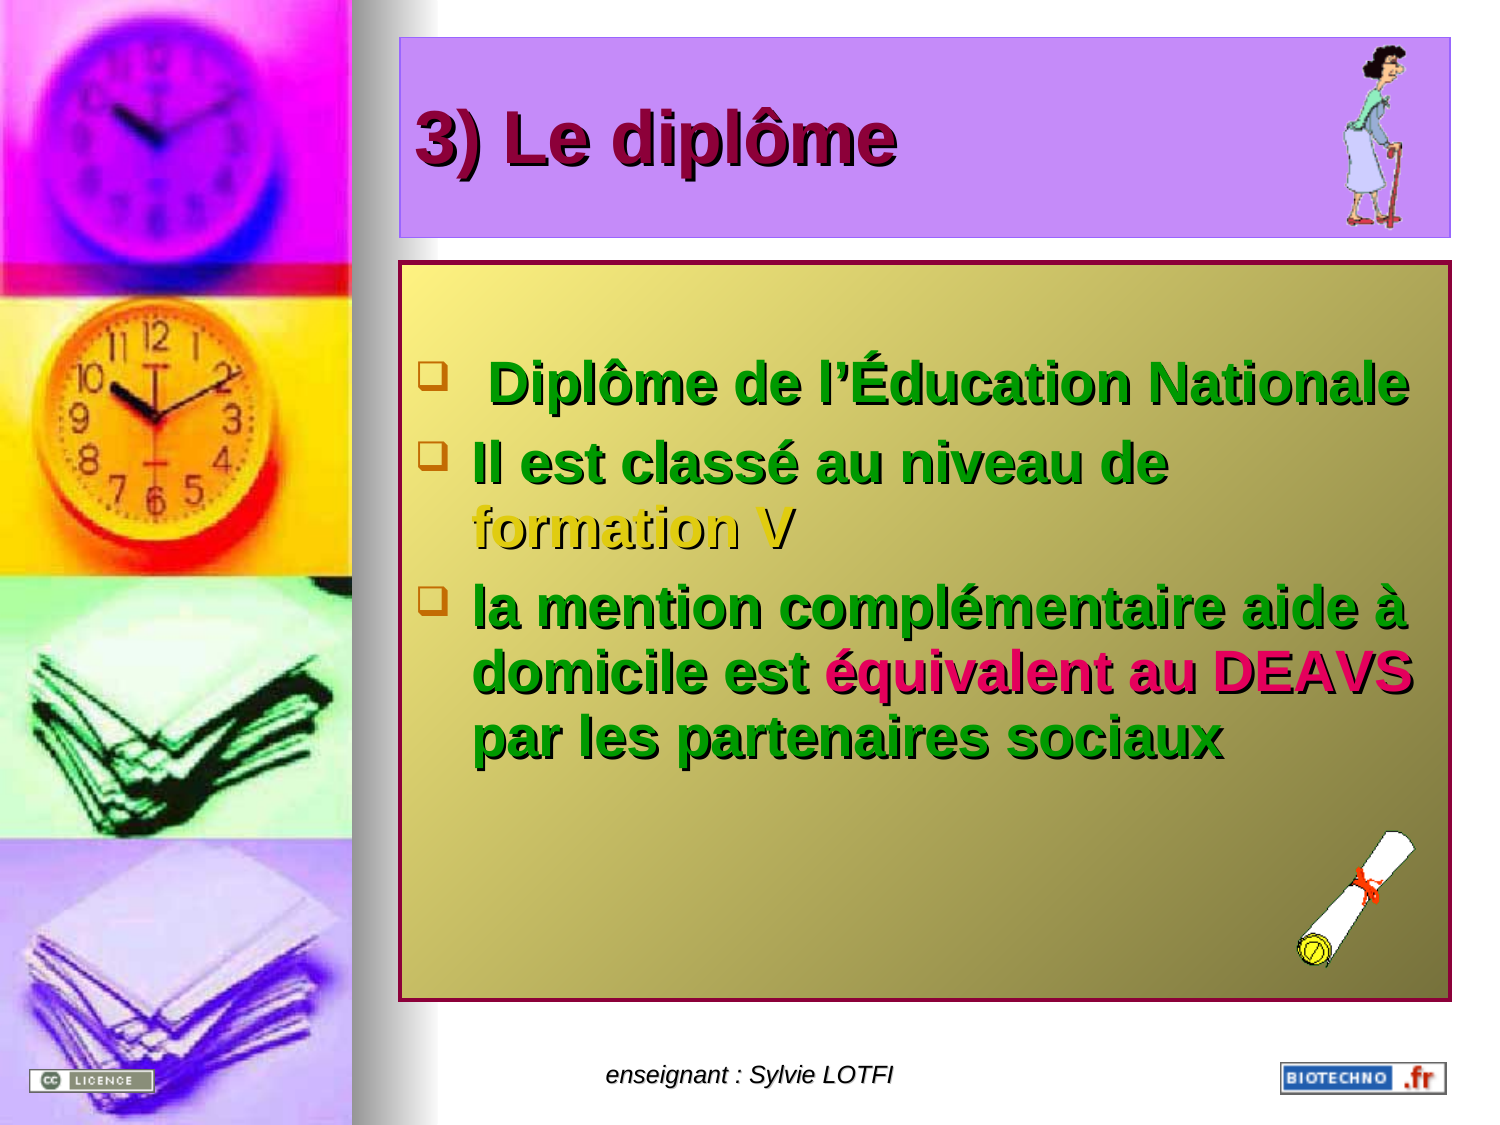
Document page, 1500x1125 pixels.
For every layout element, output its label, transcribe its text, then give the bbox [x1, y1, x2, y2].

picture [0, 0, 352, 1125]
title 3) Le diplôme [399, 37, 1450, 238]
list Diplôme de l’Éducation Nationale Il est classé au niveau de formation V la mention complémentaire aide à domicile est équivalent au DEAVS par les partenaires sociaux [399, 262, 1450, 1001]
picture [1293, 822, 1416, 977]
picture [1340, 42, 1408, 232]
picture [1280, 1062, 1447, 1095]
